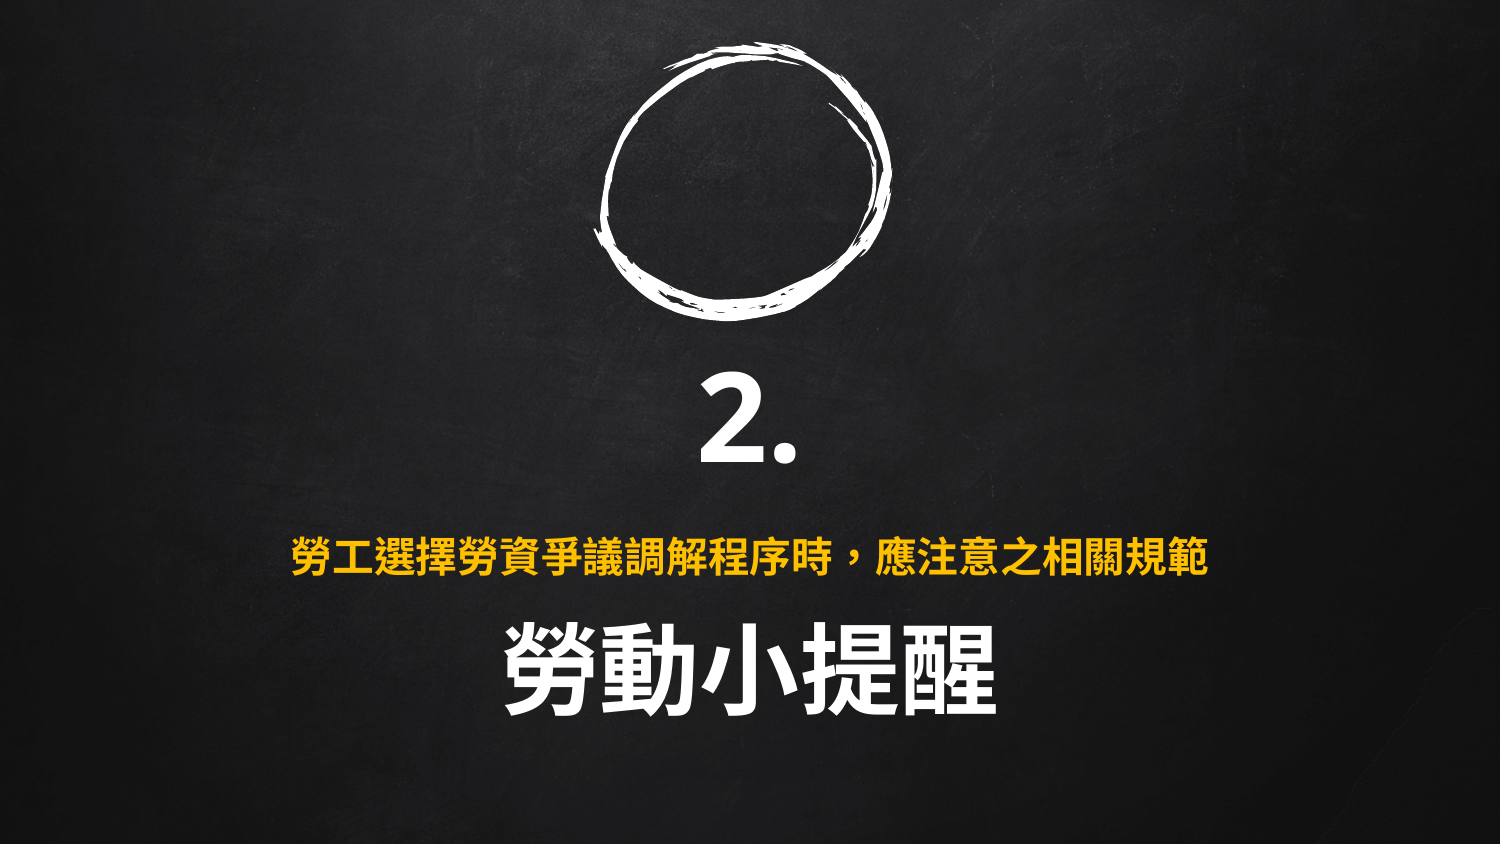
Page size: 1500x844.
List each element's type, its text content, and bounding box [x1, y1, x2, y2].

text_box [593, 41, 893, 322]
subtitle 勞工選擇勞資爭議調解程序時，應注意之相關規範 [112, 515, 1388, 645]
title 2. 勞動小提醒 [112, 322, 1388, 513]
